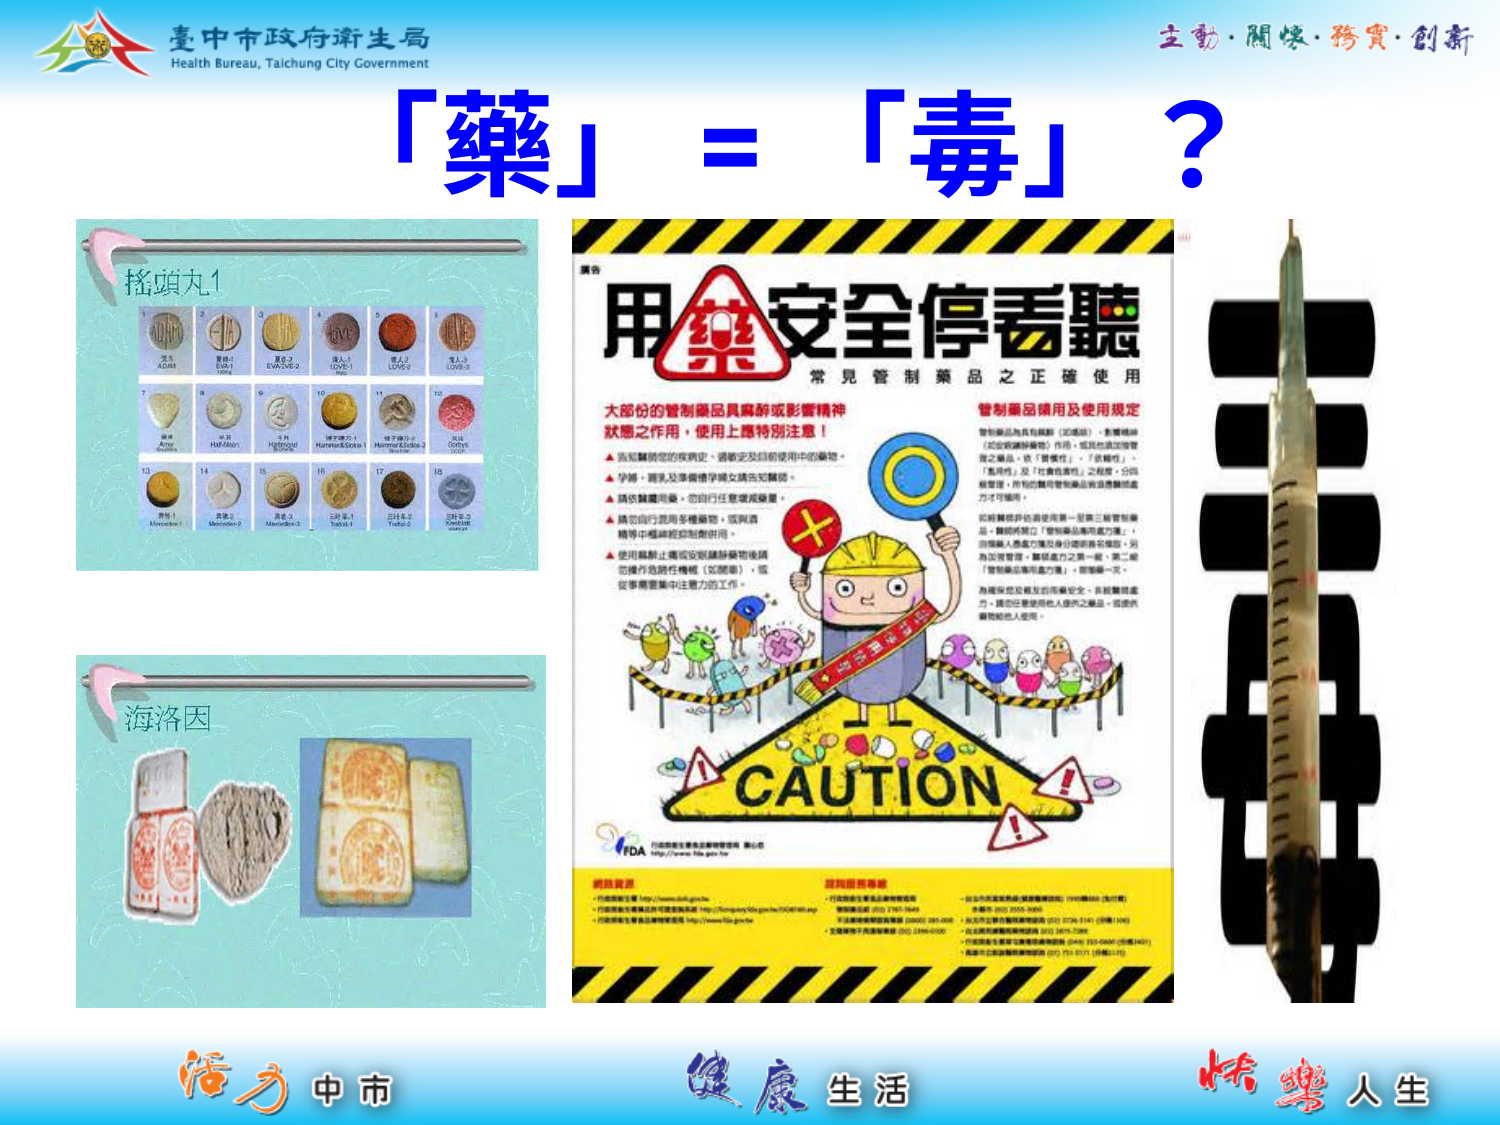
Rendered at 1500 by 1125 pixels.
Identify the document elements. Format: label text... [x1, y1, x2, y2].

picture [76, 655, 546, 1008]
picture [76, 219, 546, 571]
picture [572, 219, 1400, 1003]
text_box 「藥」=「毒」？ [310, 65, 1209, 220]
